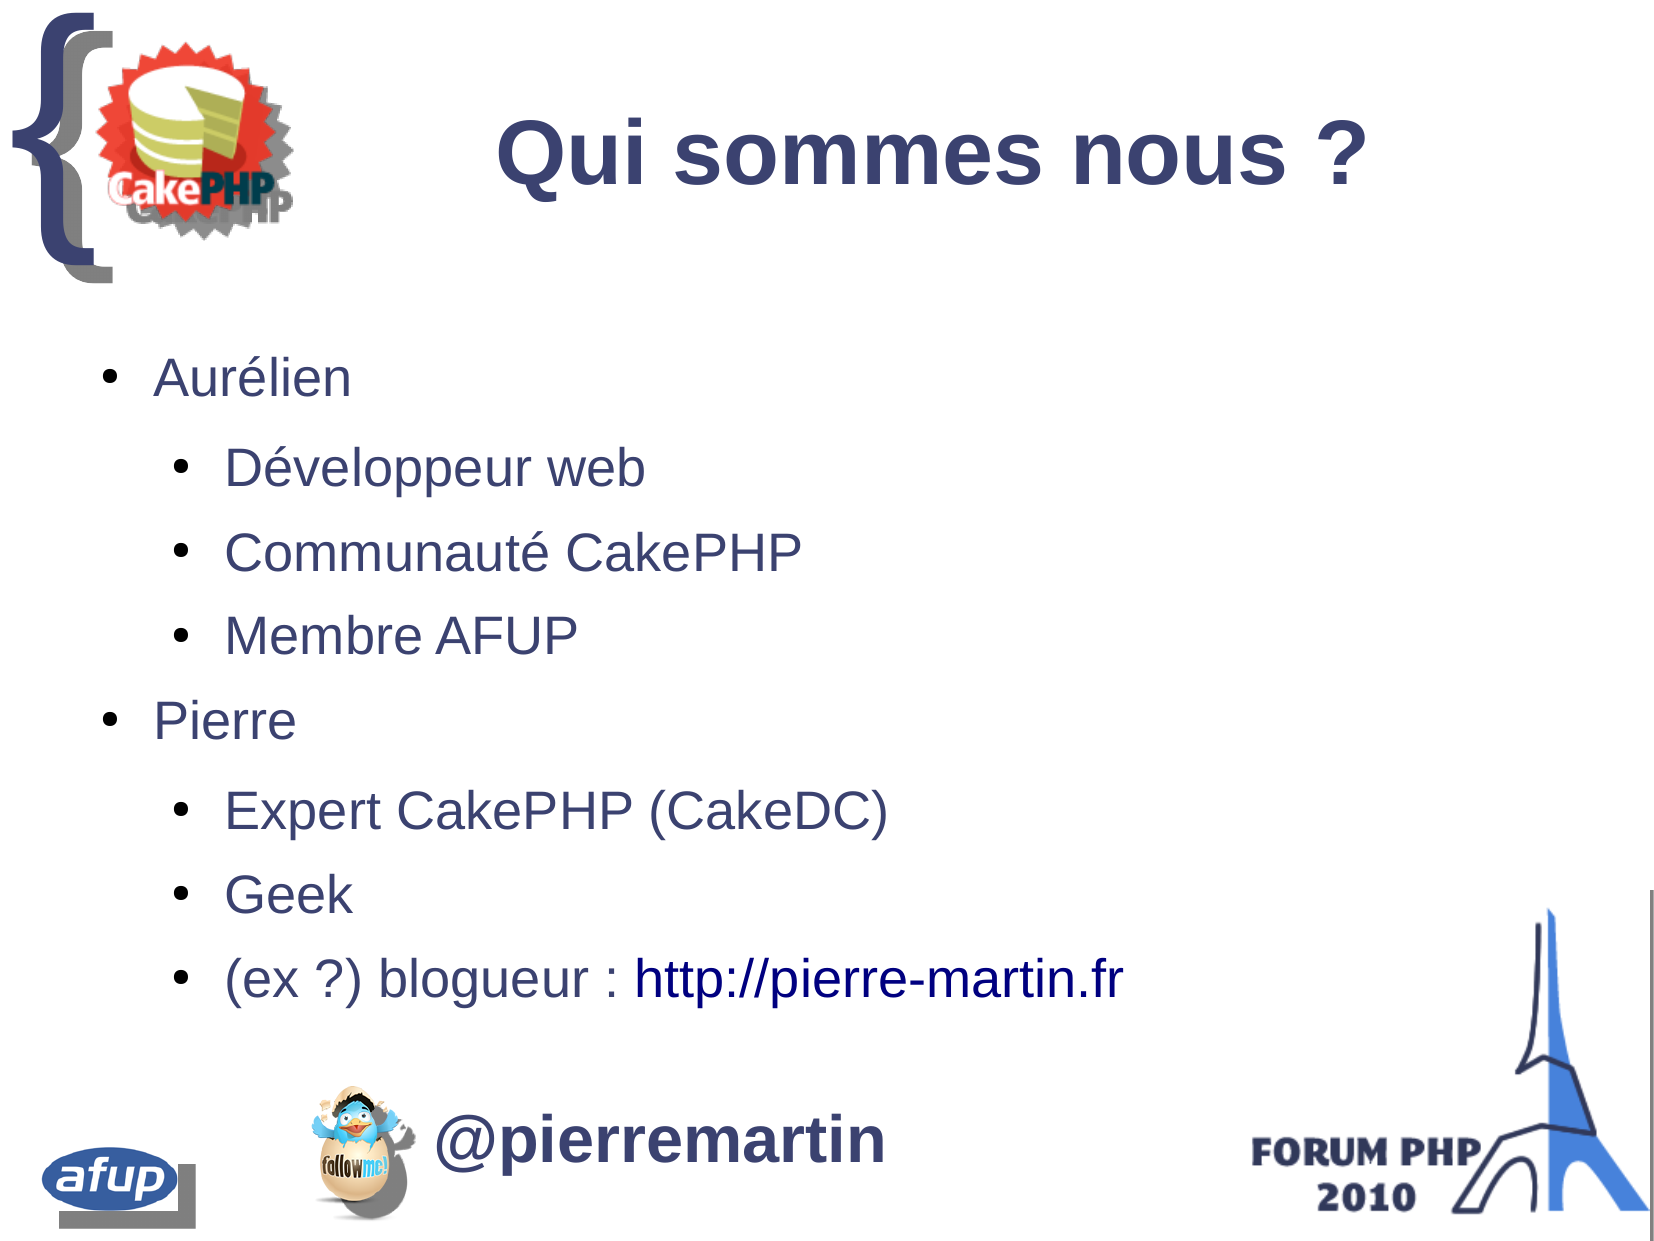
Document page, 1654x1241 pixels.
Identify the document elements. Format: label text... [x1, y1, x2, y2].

picture [1240, 872, 1650, 1241]
list Aurélien Développeur web Communauté CakePHP Membre AFUP Pierre Expert CakePHP (CakeDC) Geek (ex ?) blogueur : http://pierre-martin.fr [82, 290, 1571, 1094]
text_box @pierremartin [418, 1102, 903, 1189]
title Qui sommes nous ? [295, 56, 1571, 250]
picture [295, 1086, 414, 1205]
picture [41, 1146, 178, 1211]
picture [88, 35, 284, 231]
